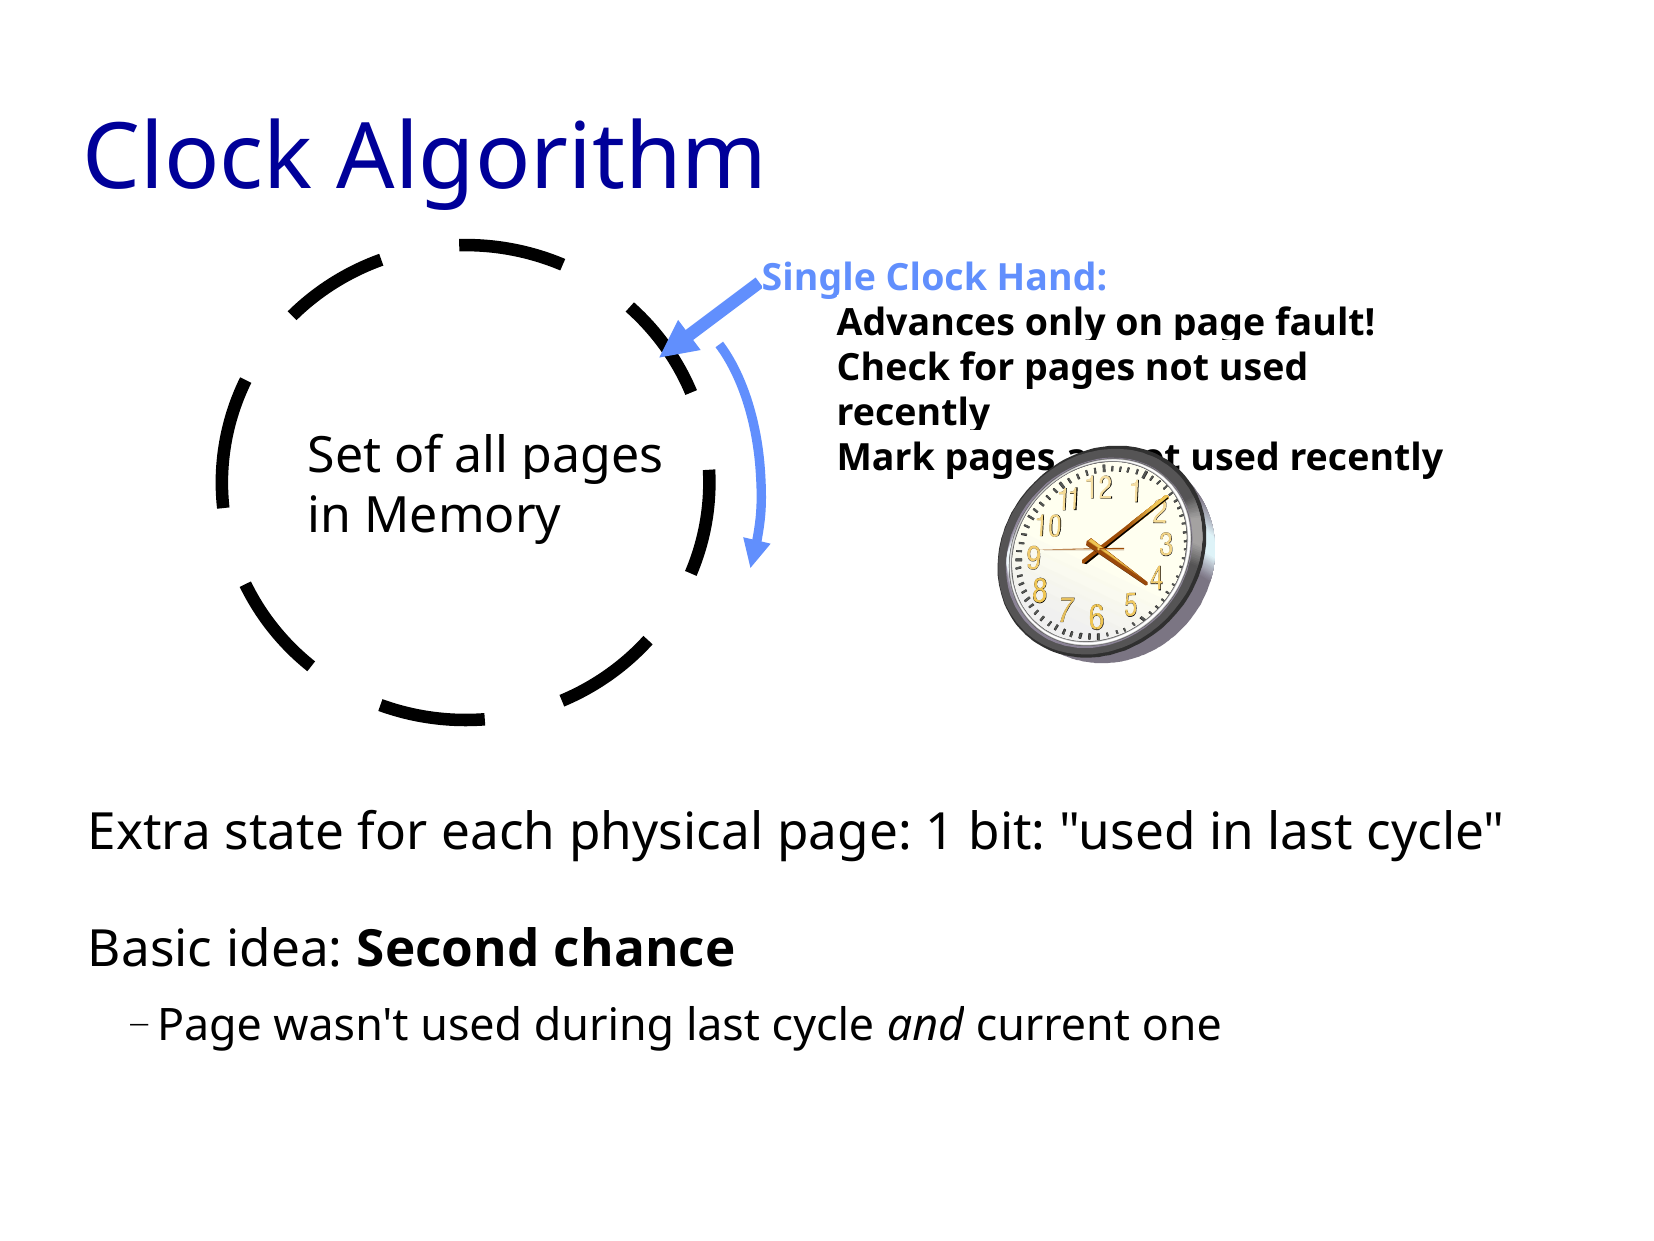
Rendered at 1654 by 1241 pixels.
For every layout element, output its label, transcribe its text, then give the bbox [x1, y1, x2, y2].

text_box Set of all pages in Memory [221, 245, 710, 721]
text_box Single Clock Hand: Advances only on page fault! Check for pages not used recently Mark pages as not used recently [746, 245, 1485, 485]
title Clock Algorithm [82, 49, 1571, 257]
picture [996, 445, 1216, 664]
list Extra state for each physical page: 1 bit: "used in last cycle" Basic idea: Second chance Page wasn't used during last cycle and current one [60, 795, 1571, 1096]
